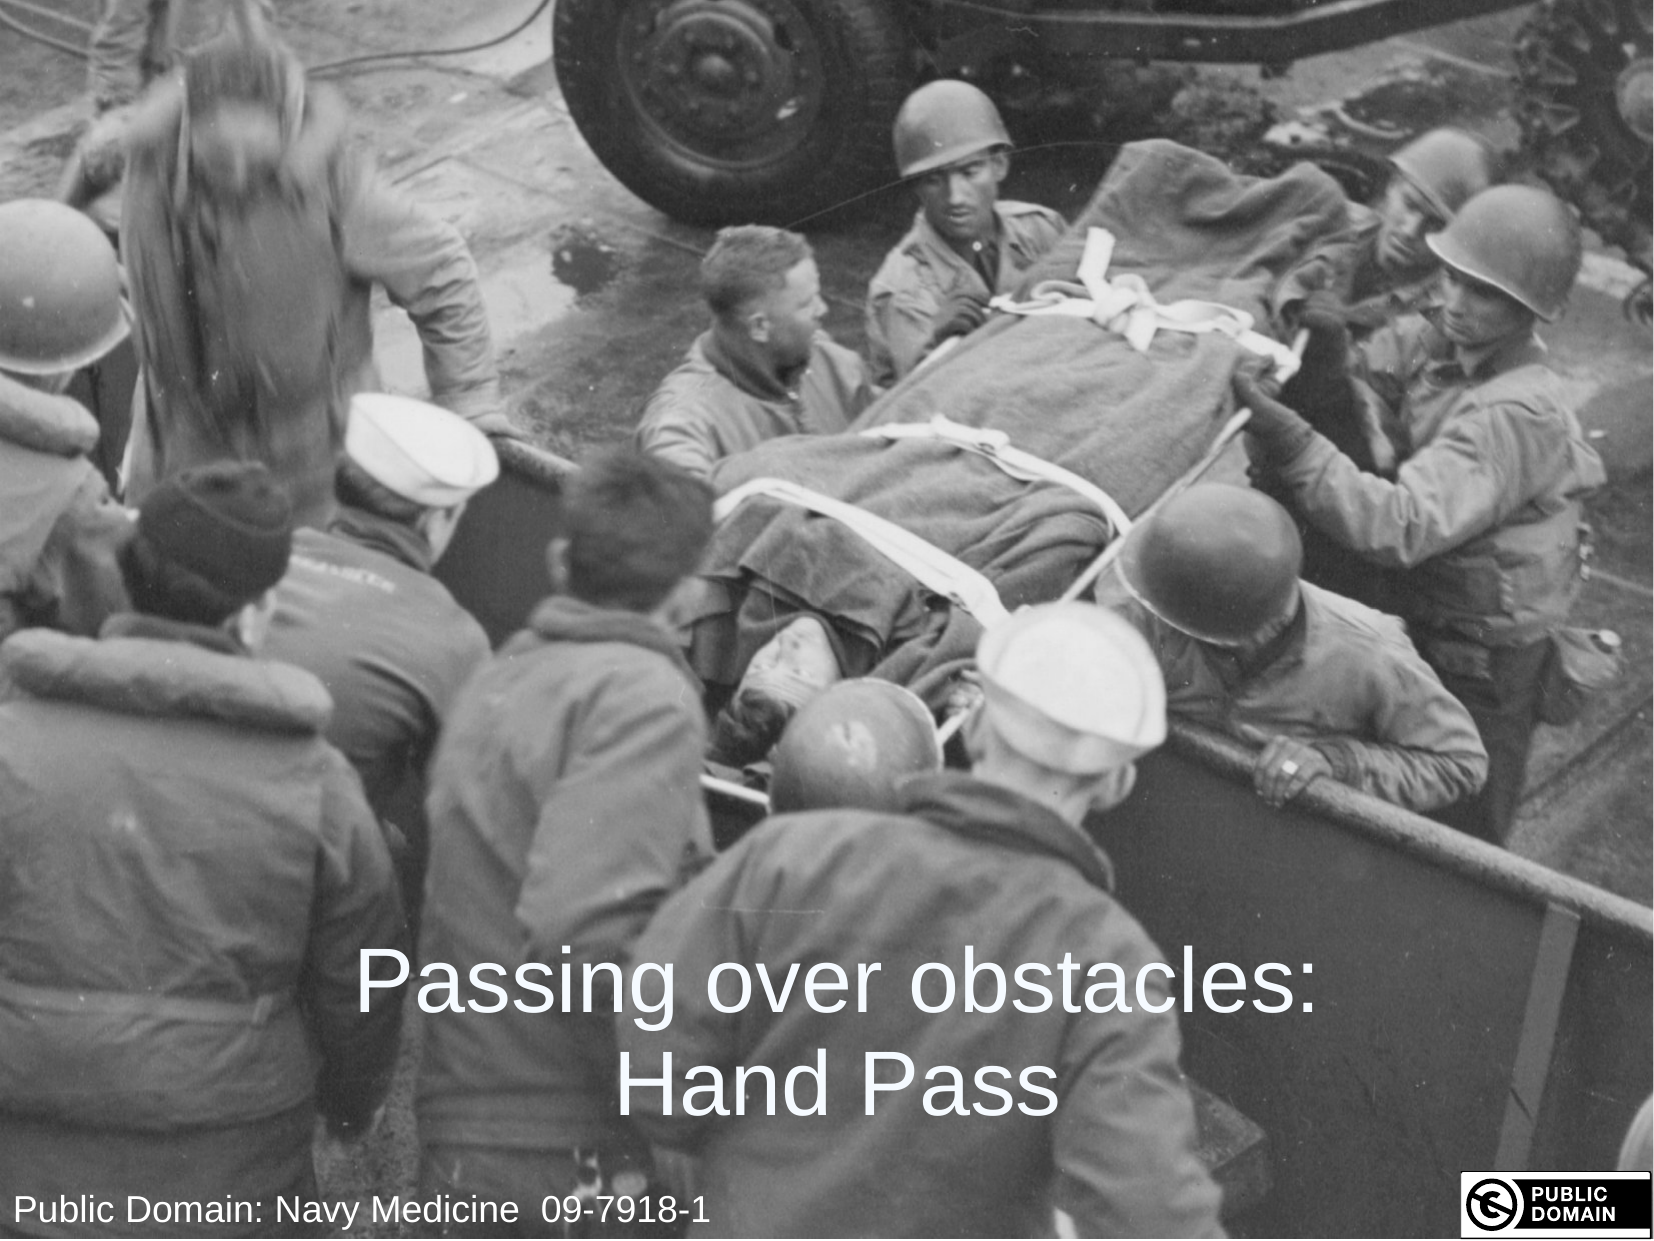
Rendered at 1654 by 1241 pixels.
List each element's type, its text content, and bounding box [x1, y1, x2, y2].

title Passing over obstacles: Hand Pass [94, 928, 1583, 1137]
text_box Public Domain: Navy Medicine 09-7918-1 [0, 1180, 727, 1238]
picture [0, 0, 1654, 1241]
